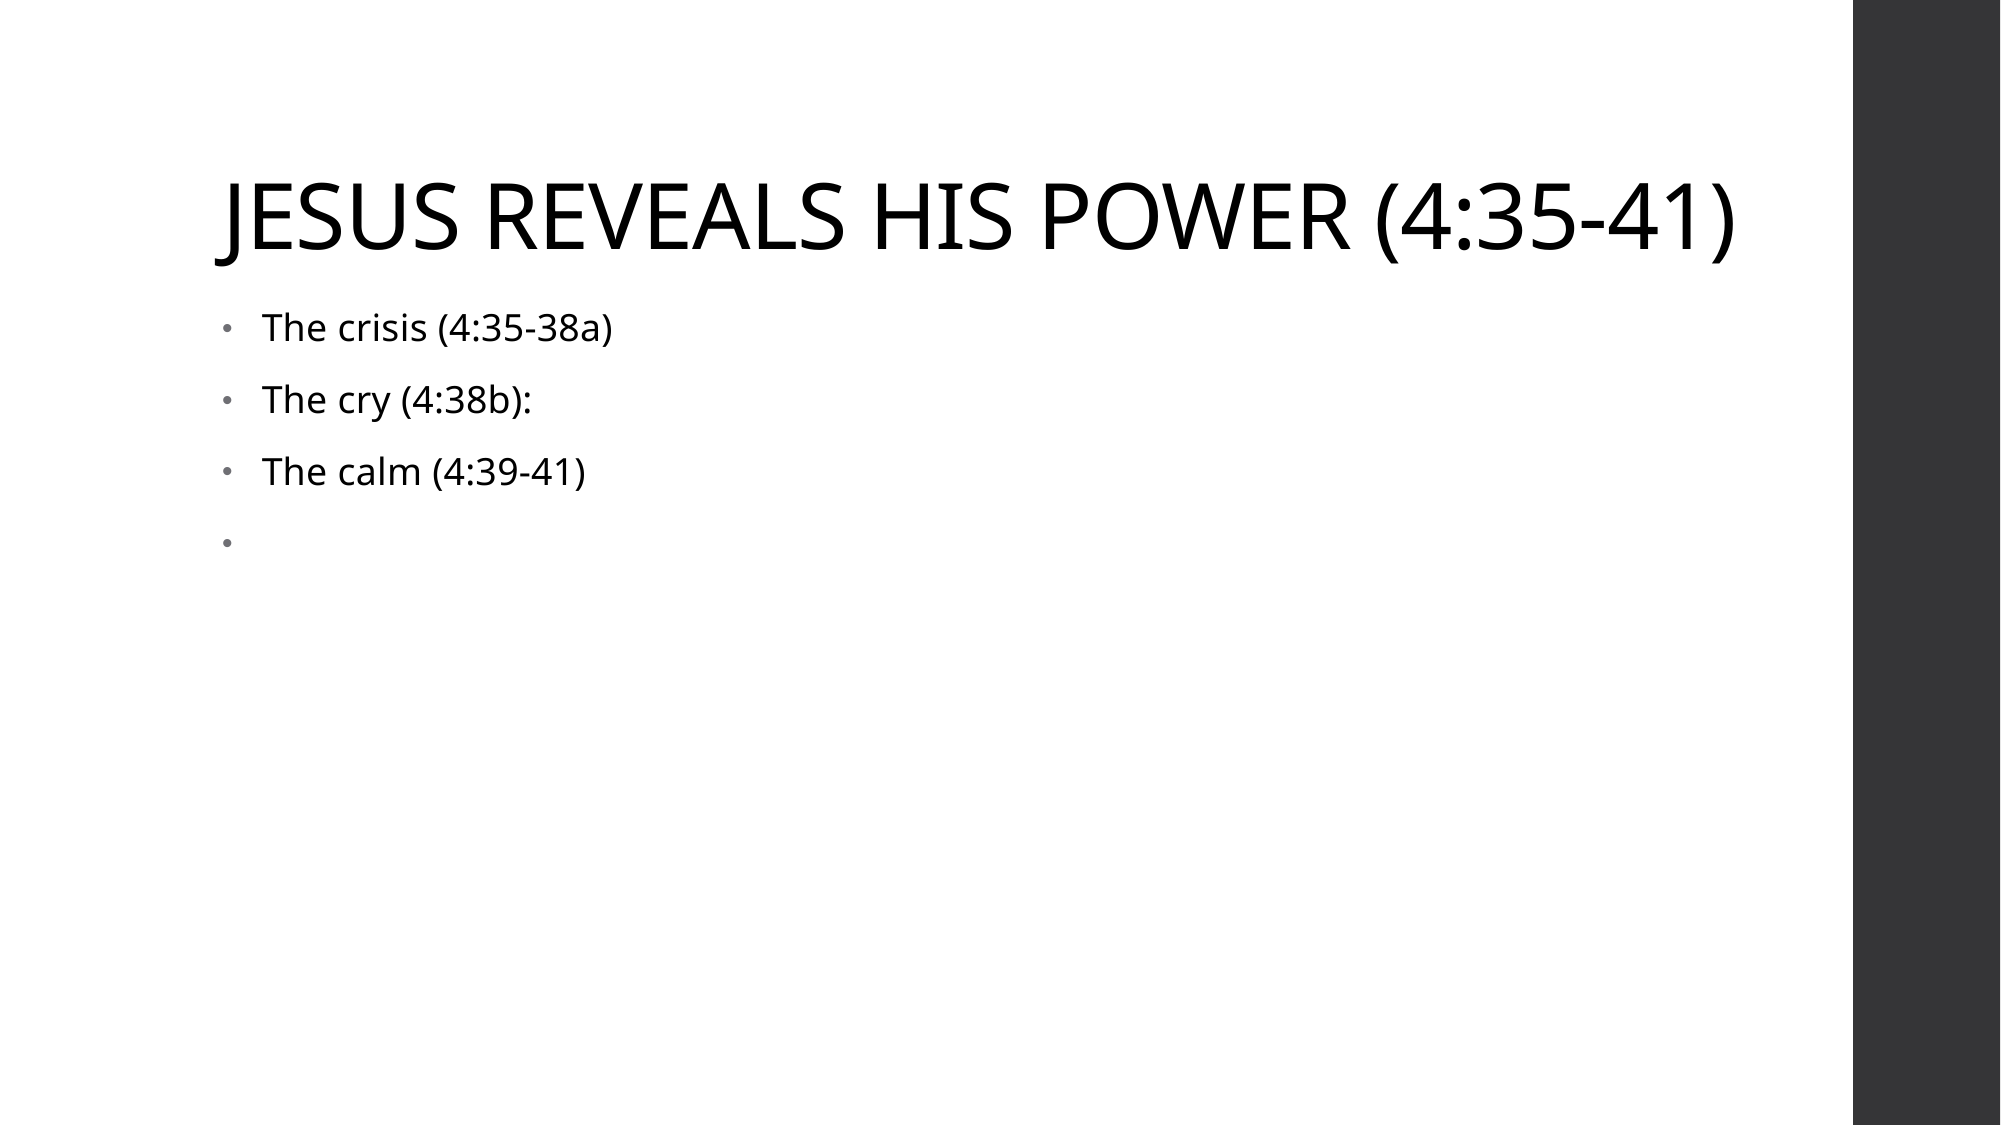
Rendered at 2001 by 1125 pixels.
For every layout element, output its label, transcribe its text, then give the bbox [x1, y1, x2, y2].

title JESUS REVEALS HIS POWER (4:35-41) [206, 60, 1797, 278]
list The crisis (4:35-38a) The cry (4:38b): The calm (4:39-41) [206, 299, 1617, 1014]
